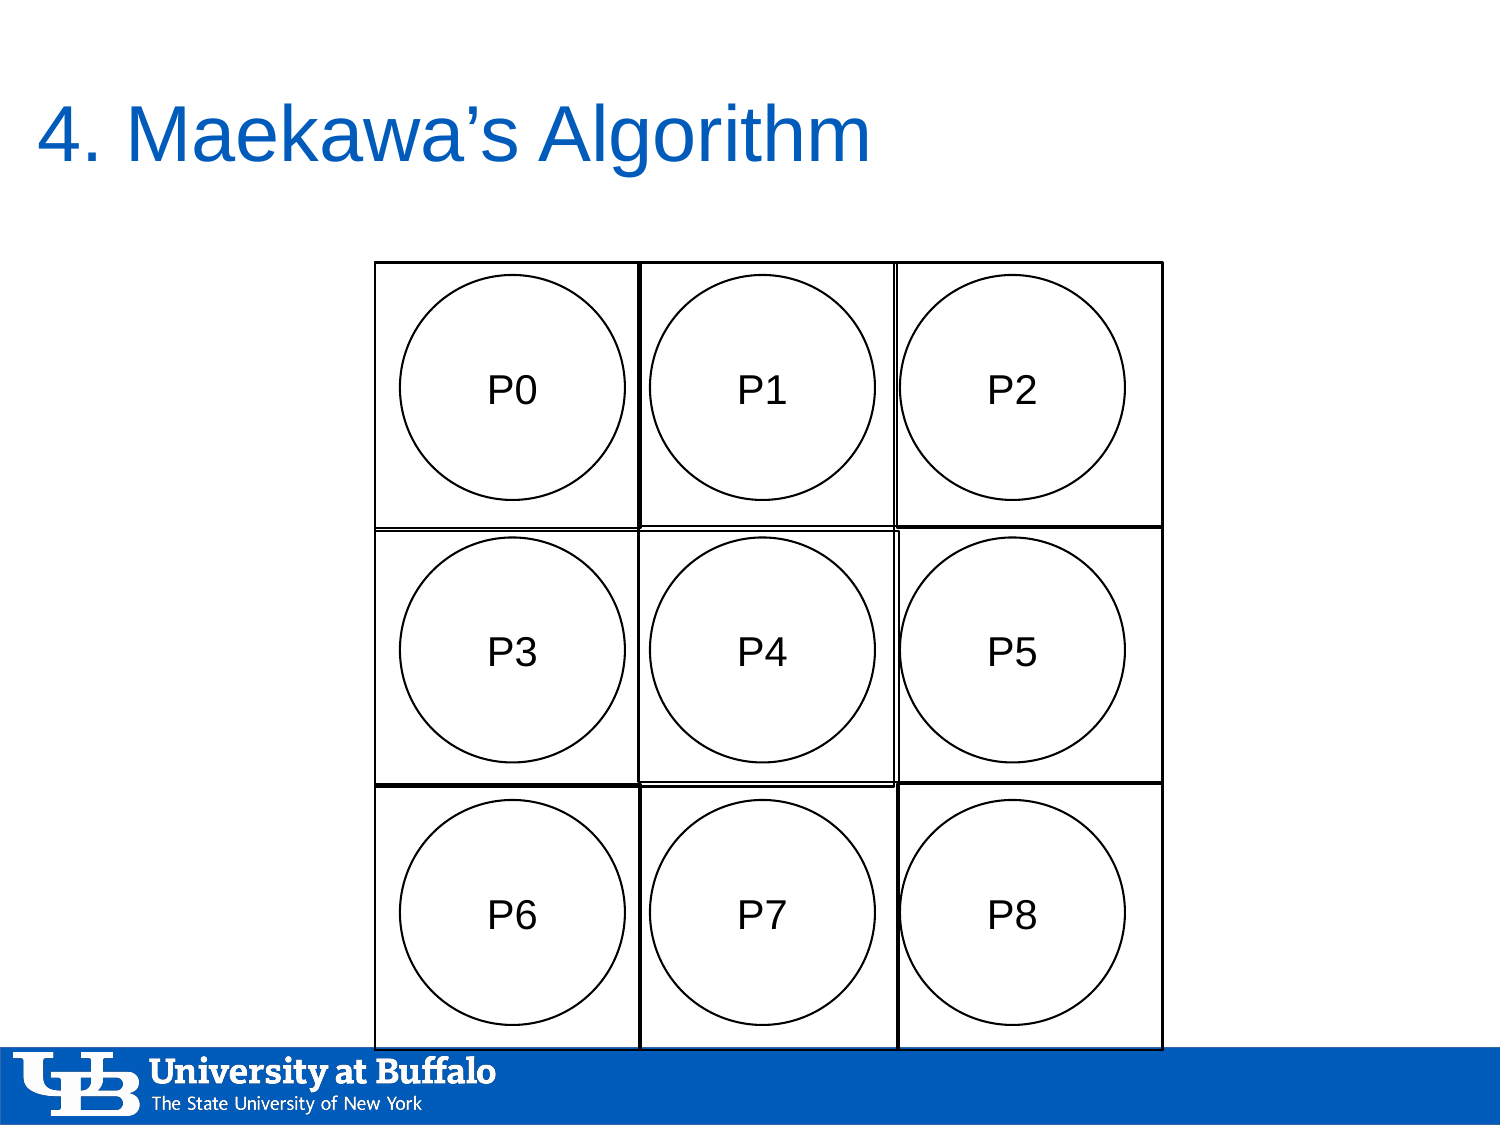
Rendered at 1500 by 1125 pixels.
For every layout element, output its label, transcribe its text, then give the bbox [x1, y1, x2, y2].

text_box P4 [649, 537, 875, 763]
text_box P8 [900, 799, 1125, 1025]
text_box P6 [399, 799, 625, 1025]
text_box P2 [899, 274, 1125, 500]
text_box P7 [649, 799, 875, 1025]
text_box P3 [399, 537, 625, 763]
text_box P0 [399, 274, 625, 500]
title 4. Maekawa’s Algorithm [37, 40, 1388, 228]
text_box P1 [649, 274, 875, 500]
text_box P5 [900, 537, 1125, 763]
picture [13, 1052, 496, 1116]
